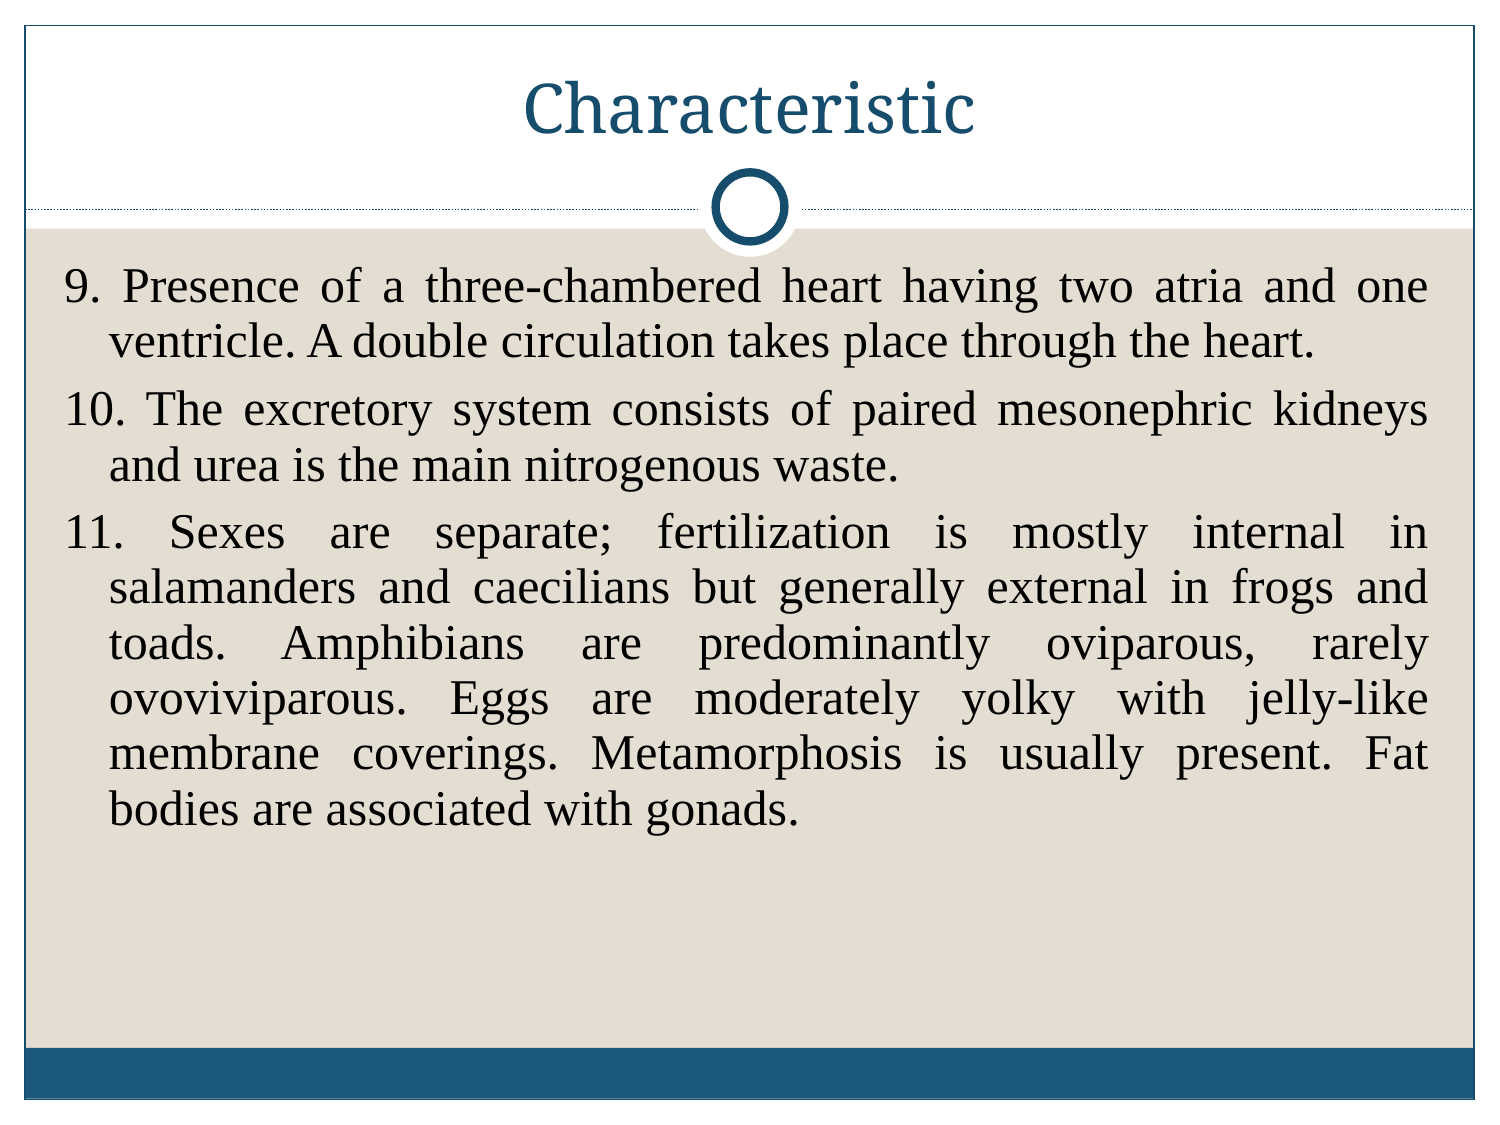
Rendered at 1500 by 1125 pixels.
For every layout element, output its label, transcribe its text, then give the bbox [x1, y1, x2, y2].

list 9. Presence of a three-chambered heart having two atria and one ventricle. A double circulation takes place through the heart. 10. The excretory system consists of paired mesonephric kidneys and urea is the main nitrogenous waste. 11. Sexes are separate; fertilization is mostly internal in salamanders and caecilians but generally external in frogs and toads. Amphibians are predominantly oviparous, rarely ovoviviparous. Eggs are moderately yolky with jelly-like membrane coverings. Metamorphosis is usually present. Fat bodies are associated with gonads. [49, 250, 1445, 1125]
title Characteristic [49, 37, 1450, 162]
